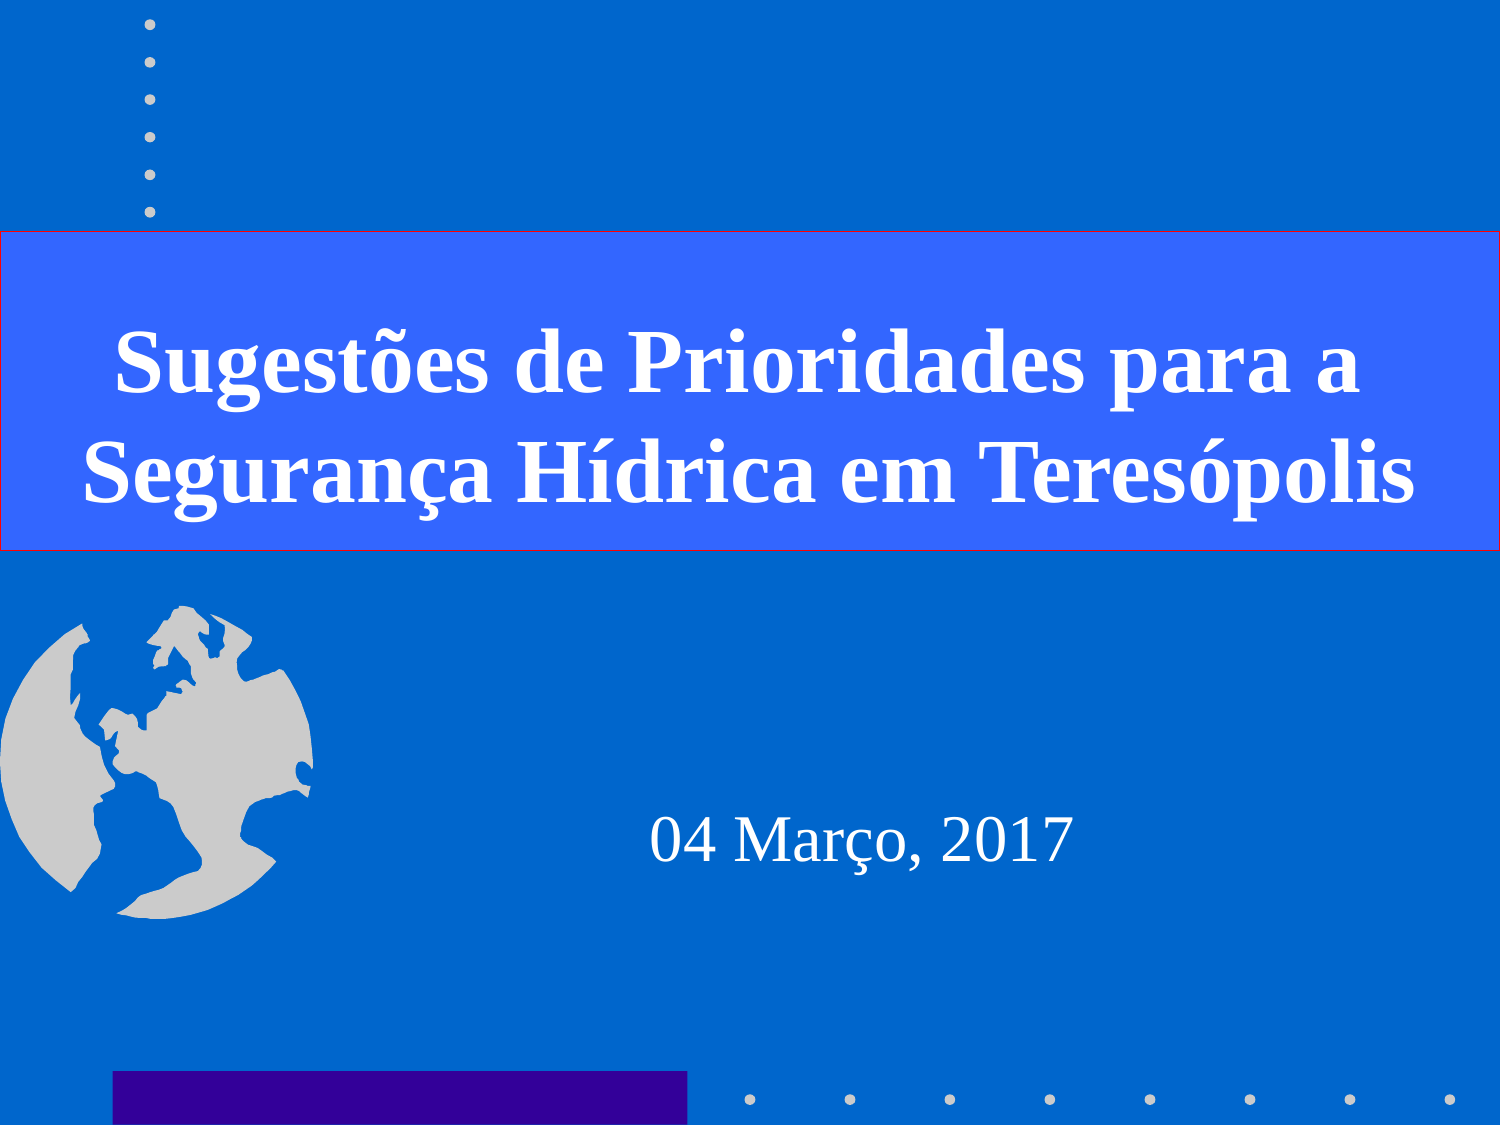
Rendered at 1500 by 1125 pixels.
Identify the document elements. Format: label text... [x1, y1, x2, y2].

text_box Sugestões de Prioridades para a Segurança Hídrica em Teresópolis [0, 231, 1500, 551]
subtitle 04 Março, 2017 [337, 786, 1388, 963]
